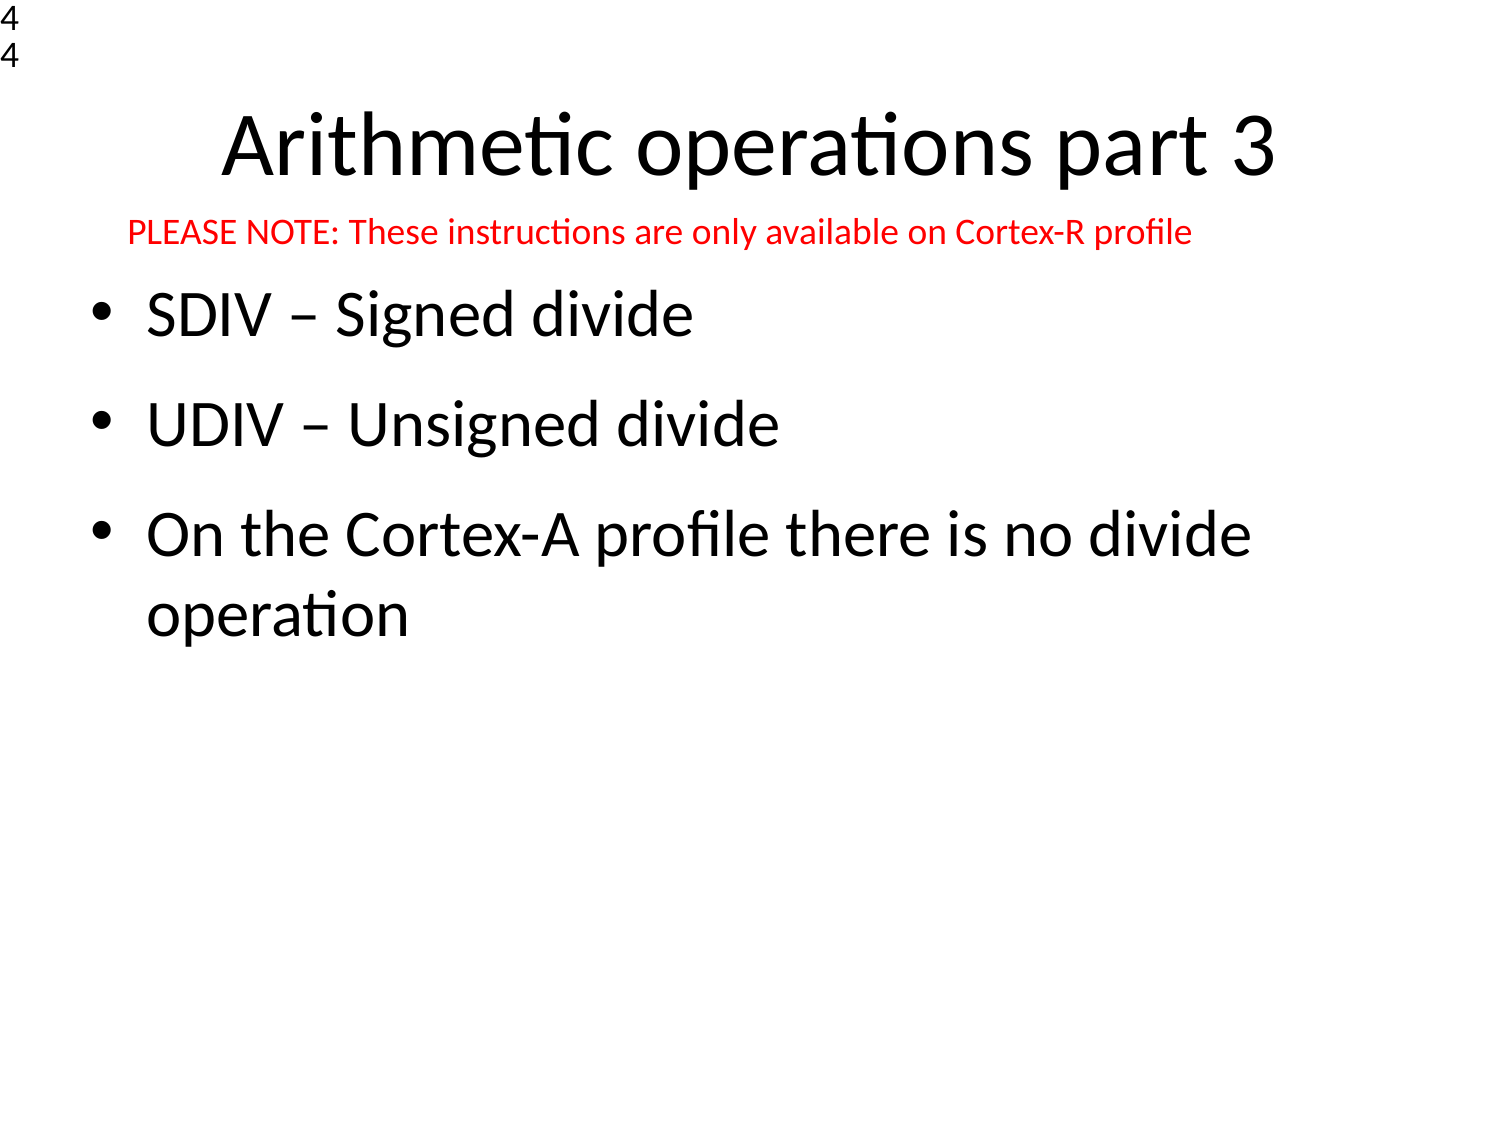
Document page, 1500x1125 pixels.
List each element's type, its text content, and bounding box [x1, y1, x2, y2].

text_box PLEASE NOTE: These instructions are only available on Cortex-R profile [112, 199, 1500, 260]
title Arithmetic operations part 3 [75, 45, 1425, 233]
list SDIV – Signed divide UDIV – Unsigned divide On the Cortex-A profile there is no divide operation [75, 262, 1425, 1005]
